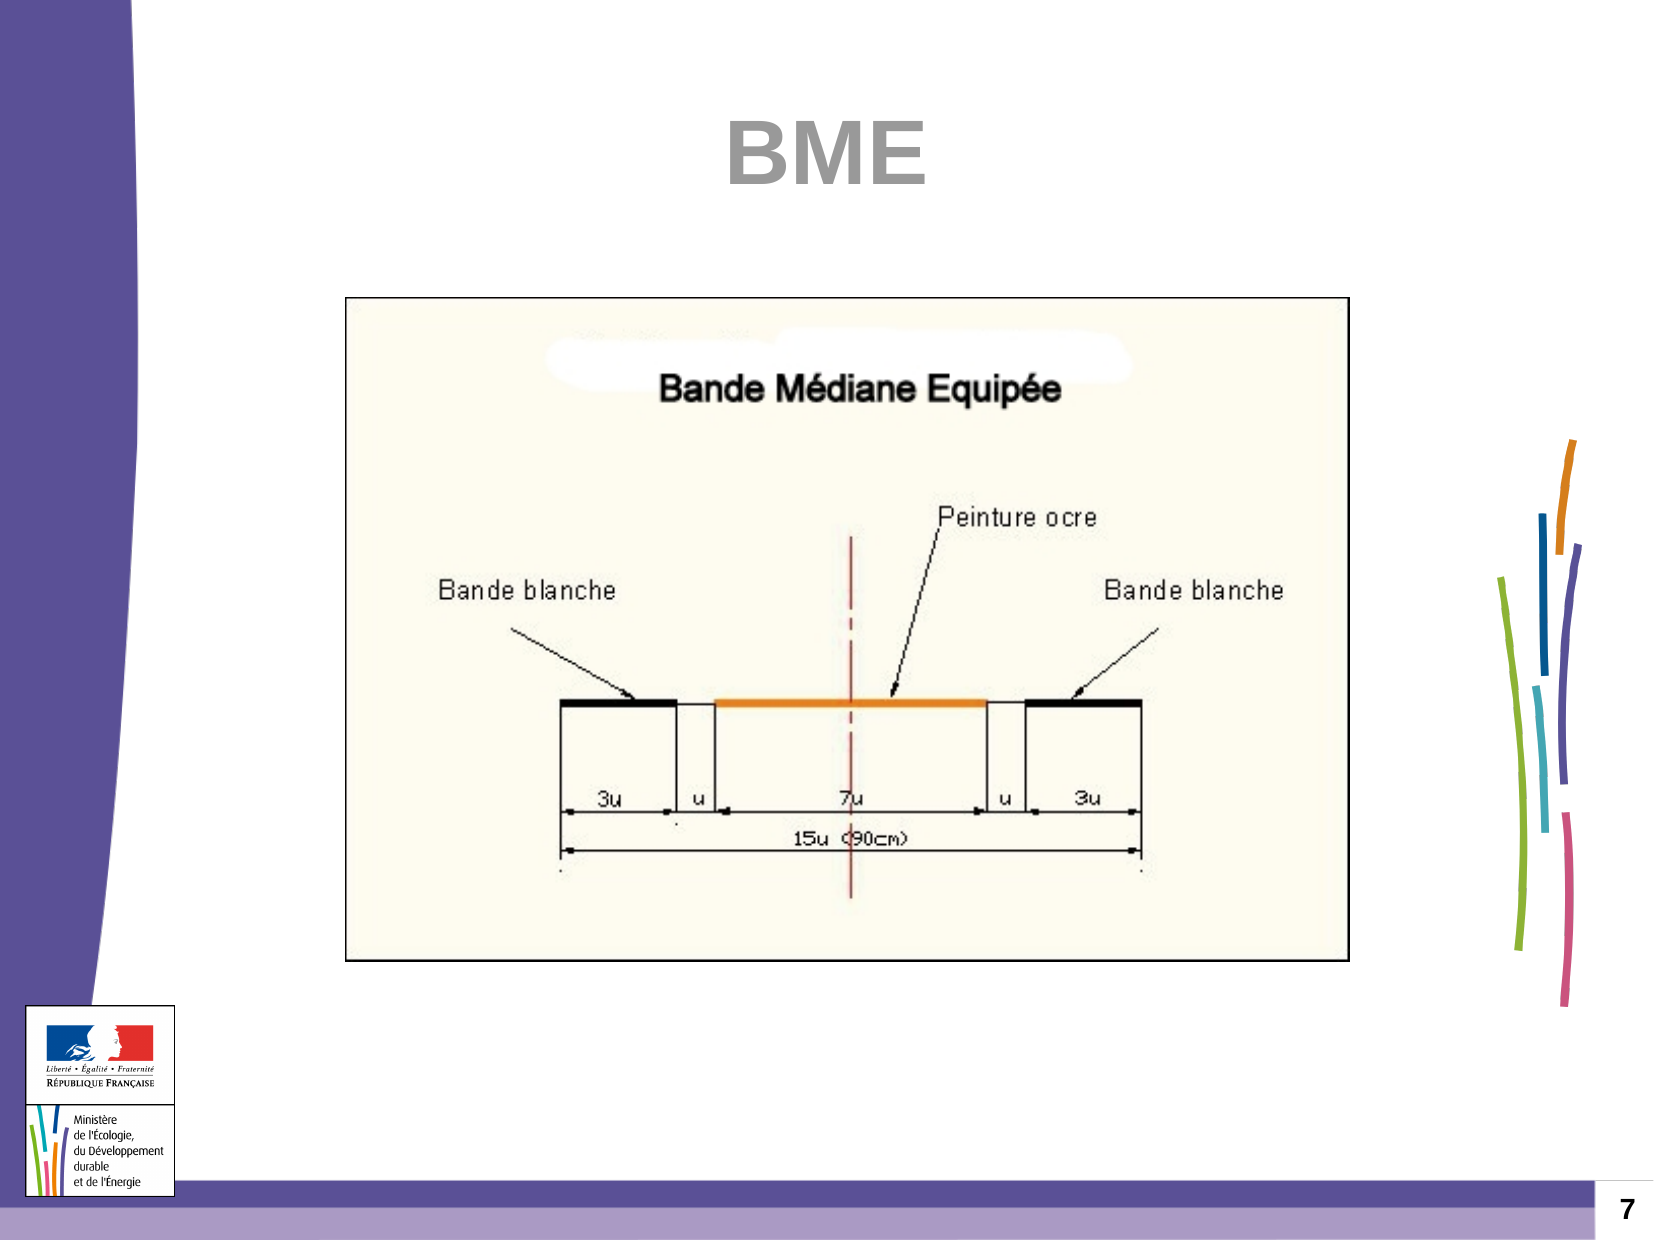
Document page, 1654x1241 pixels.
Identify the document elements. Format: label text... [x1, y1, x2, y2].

picture [0, 0, 1654, 1240]
title BME [82, 49, 1571, 257]
